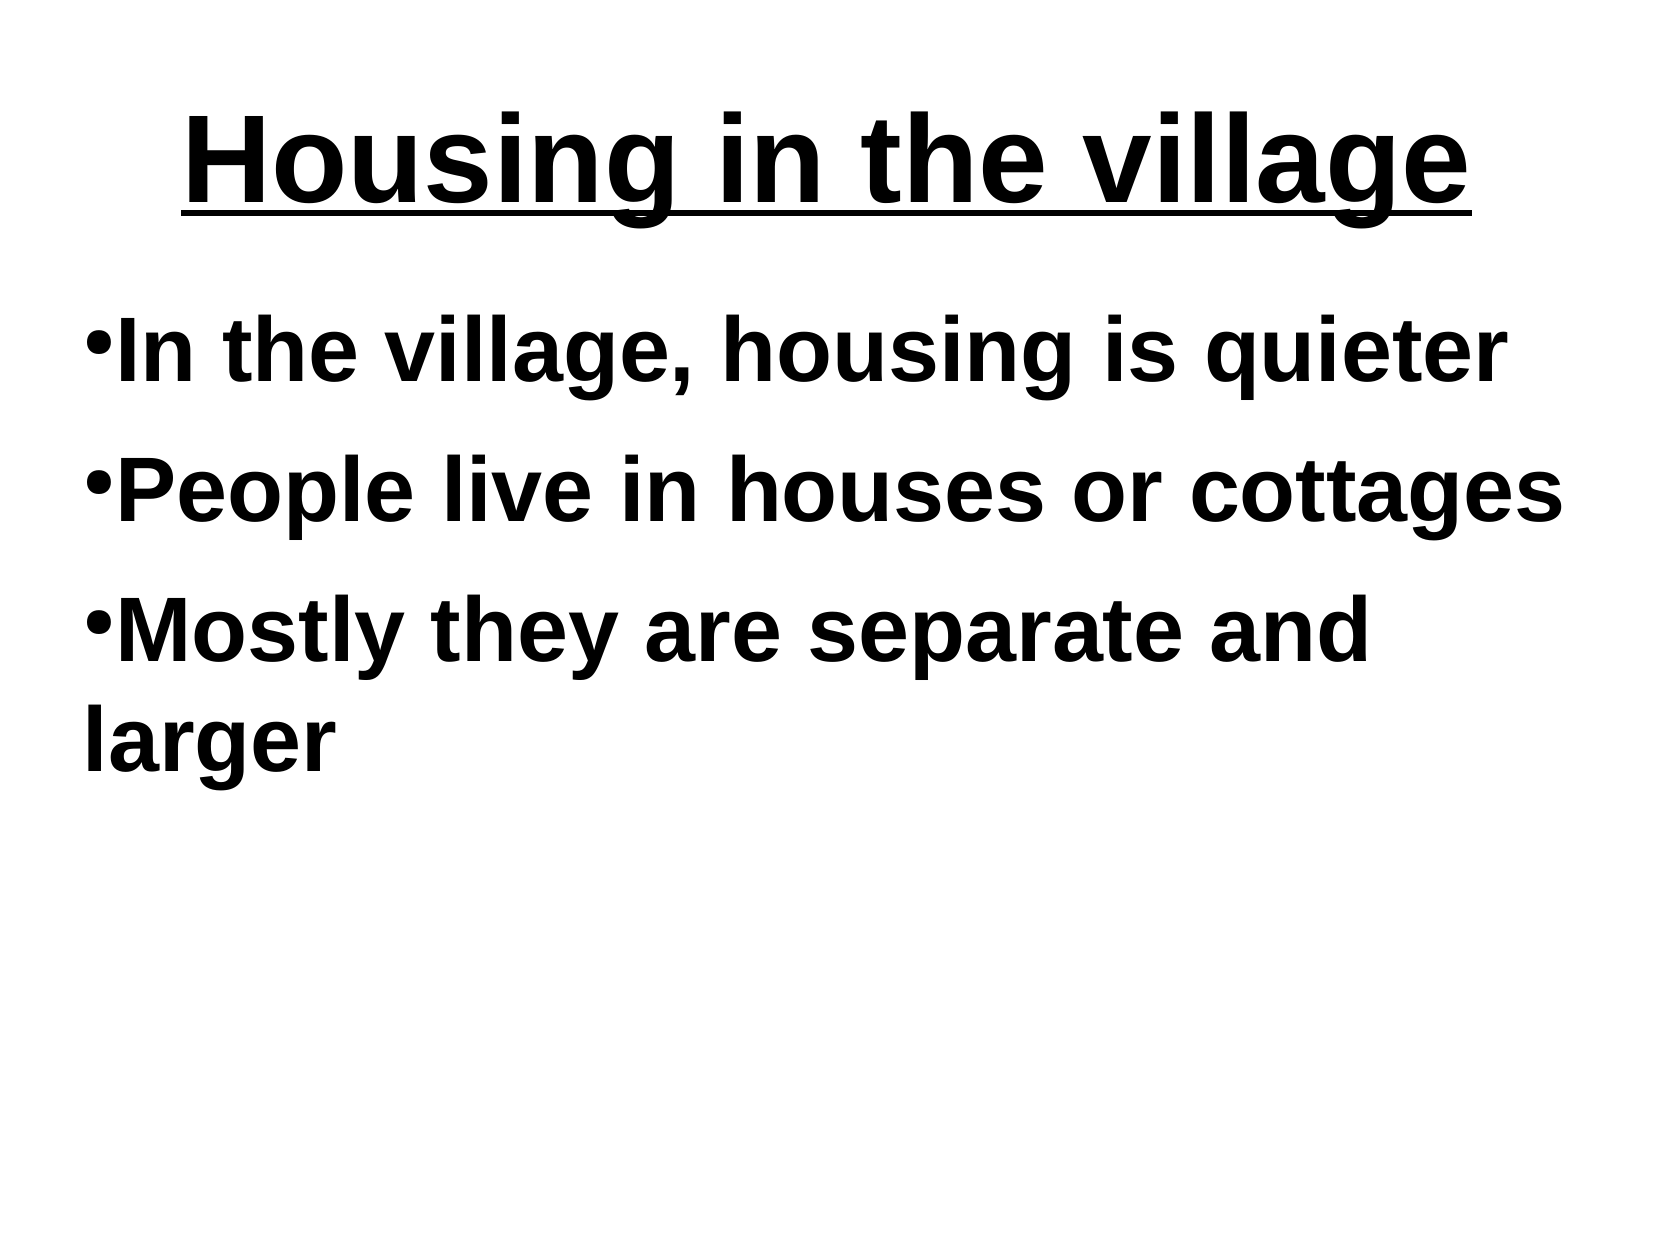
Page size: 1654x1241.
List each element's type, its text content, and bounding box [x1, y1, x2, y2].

title Housing in the village [82, 49, 1571, 257]
list In the village, housing is quieter People live in houses or cottages Mostly they are separate and larger [82, 290, 1571, 1109]
